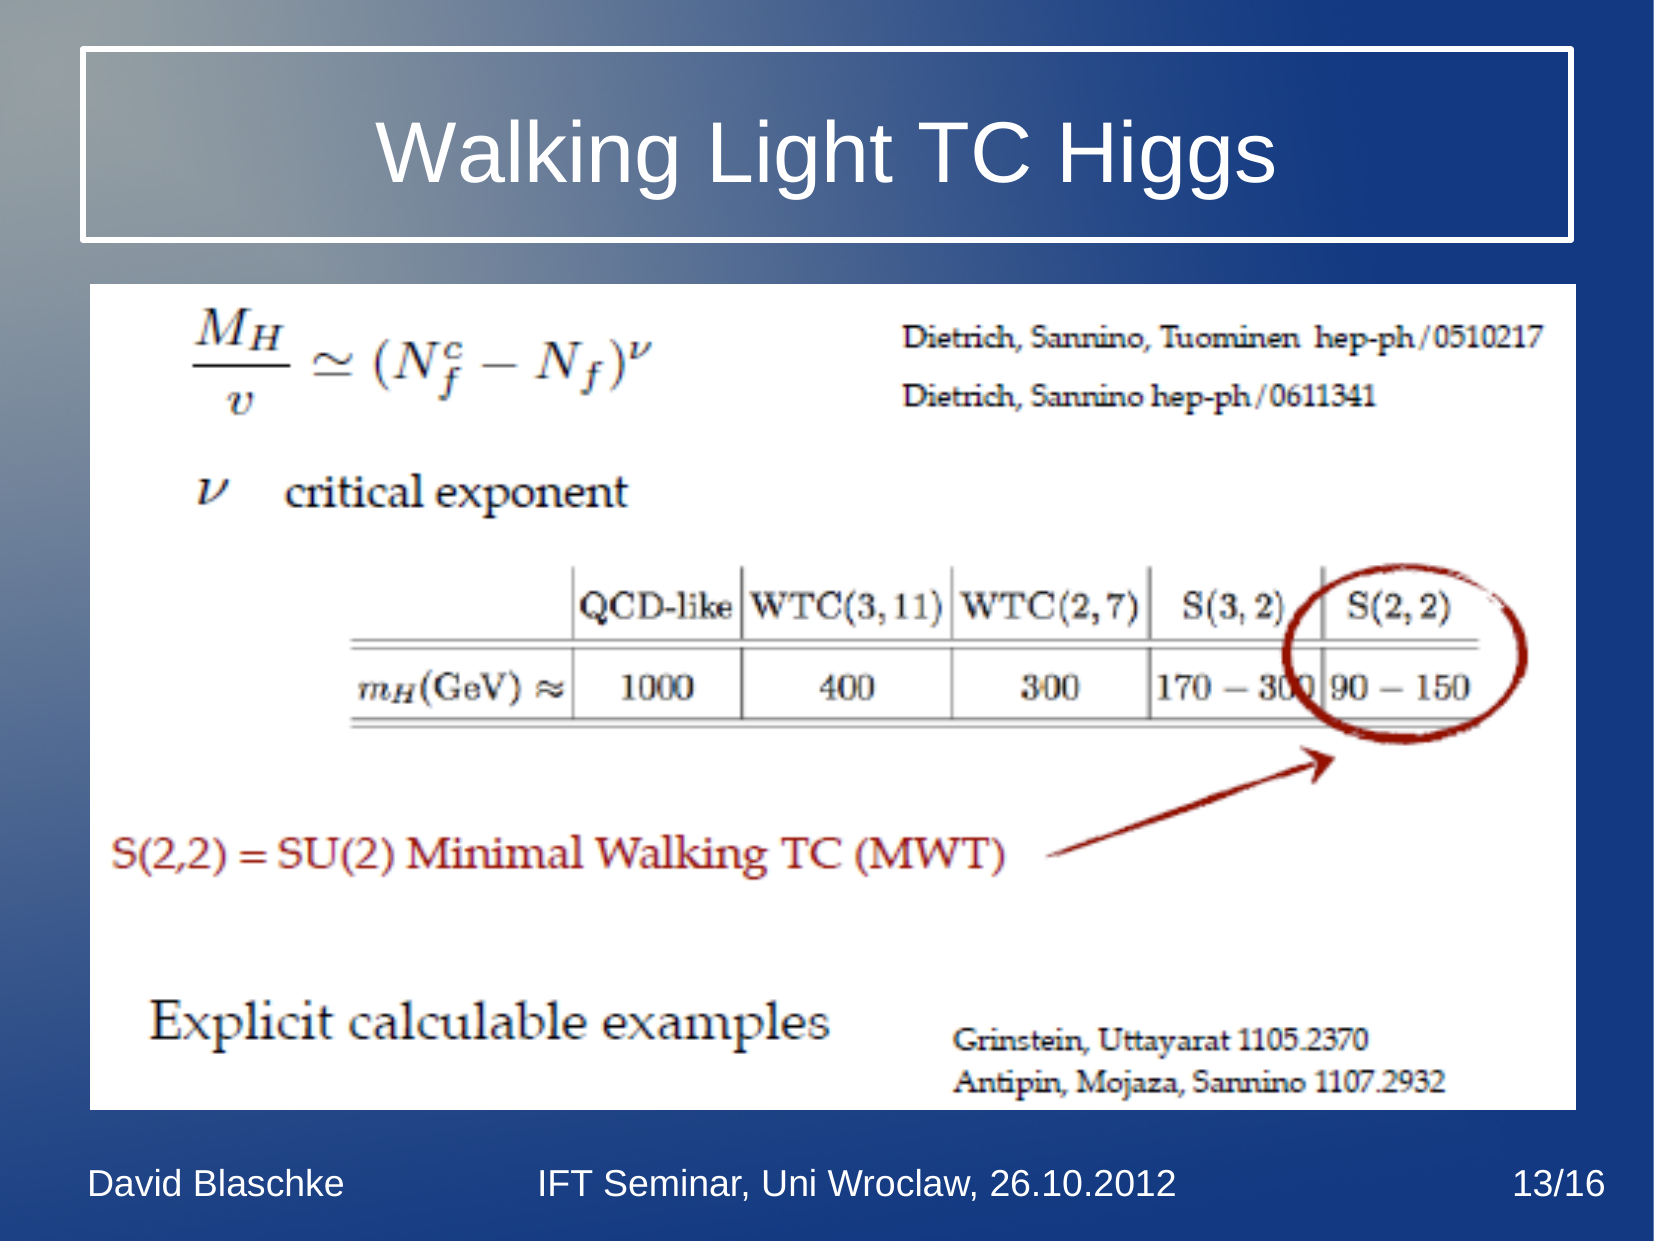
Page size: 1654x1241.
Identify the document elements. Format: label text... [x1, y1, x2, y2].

title Walking Light TC Higgs [86, 52, 1568, 237]
picture [0, 0, 1654, 1241]
text_box David Blaschke IFT Seminar, Uni Wroclaw, 26.10.2012 13/16 [72, 1155, 1617, 1217]
title Walking Light TC Higgs [82, 243, 1571, 257]
